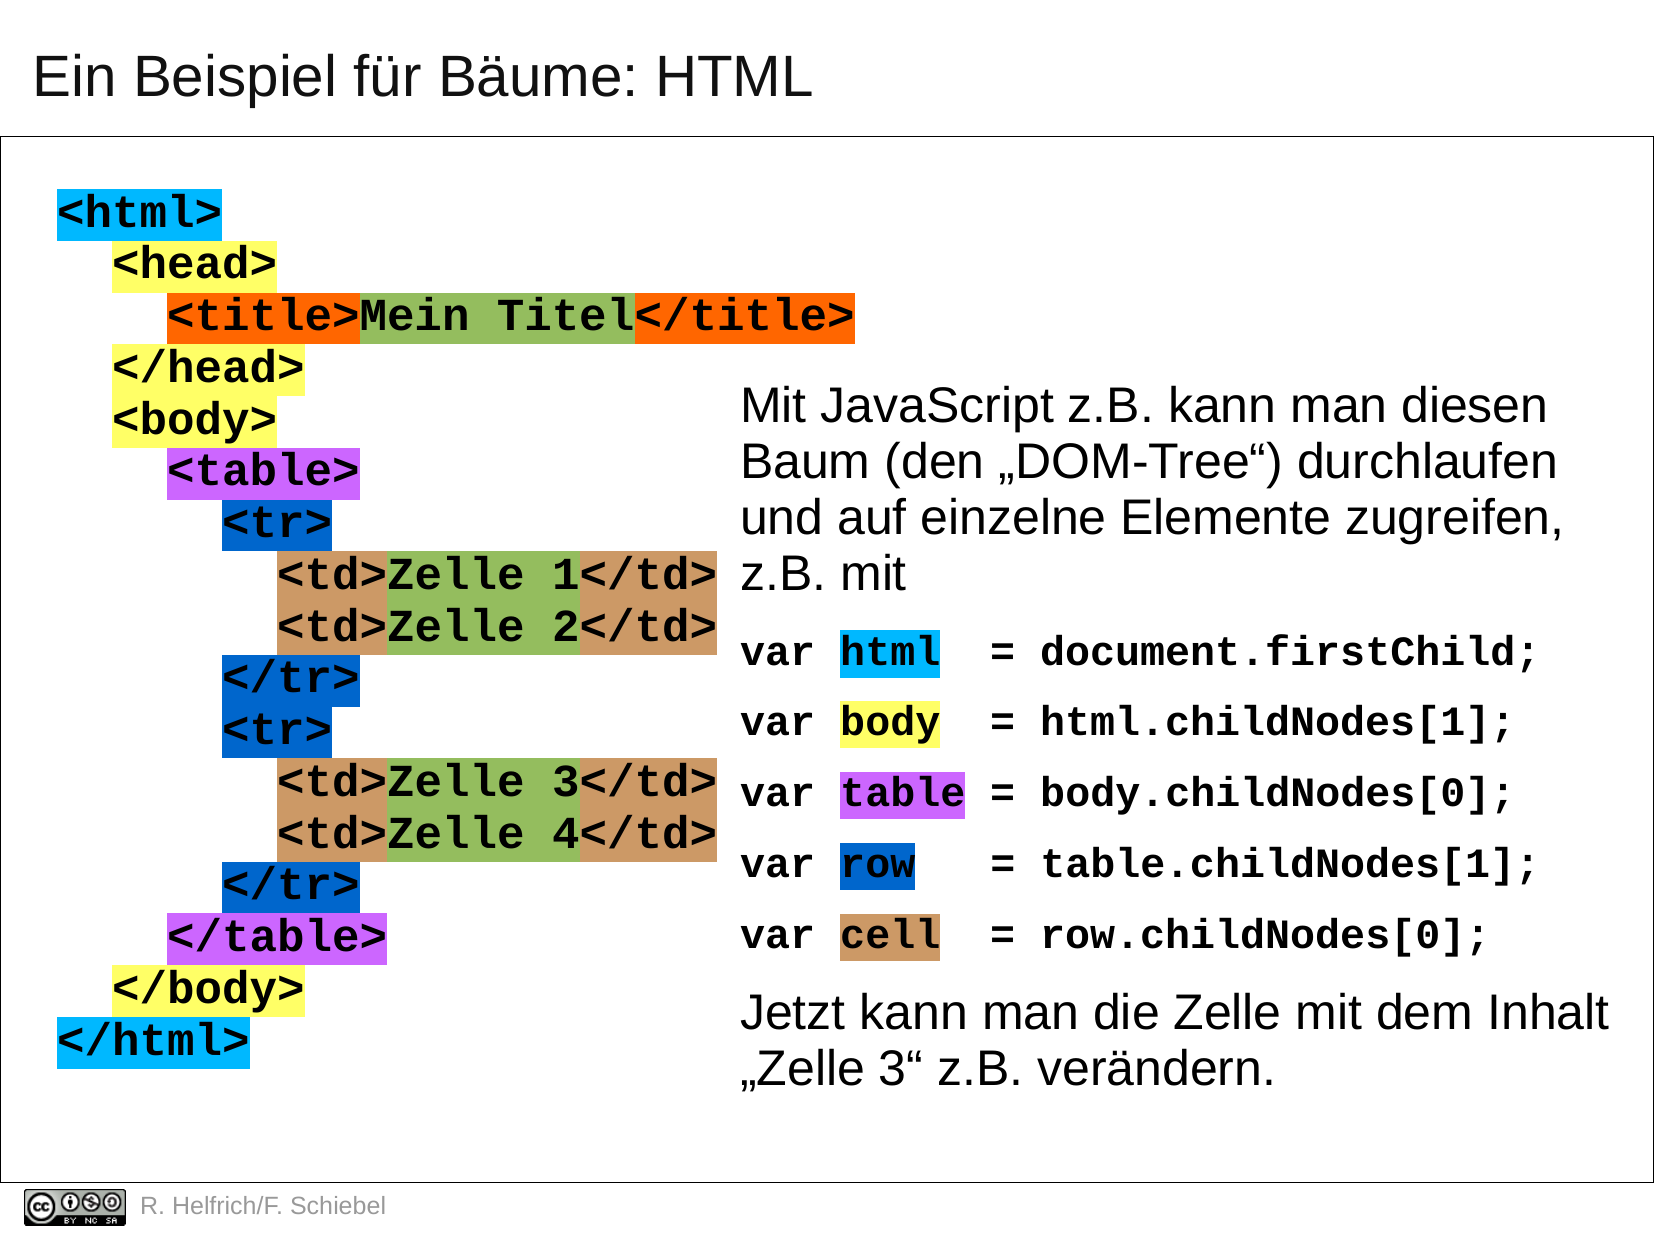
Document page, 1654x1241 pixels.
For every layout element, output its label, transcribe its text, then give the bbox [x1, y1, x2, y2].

list <html> <head> <title>Mein Titel</title> </head> <body> <table> <tr> <td>Zelle 1</td> <td>Zelle 2</td> </tr> <tr> <td>Zelle 3</td> <td>Zelle 4</td> </tr> </table> </body> </html> [57, 189, 867, 1186]
list Mit JavaScript z.B. kann man diesen Baum (den „DOM-Tree“) durchlaufen und auf einzelne Elemente zugreifen, z.B. mit var html = document.firstChild; var body = html.childNodes[1]; var table = body.childNodes[0]; var row = table.childNodes[1]; var cell = row.childNodes[0]; Jetzt kann man die Zelle mit dem Inhalt „Zelle 3“ z.B. verändern. [740, 377, 1626, 1097]
title Ein Beispiel für Bäume: HTML [32, 38, 1608, 115]
picture [24, 1189, 126, 1226]
